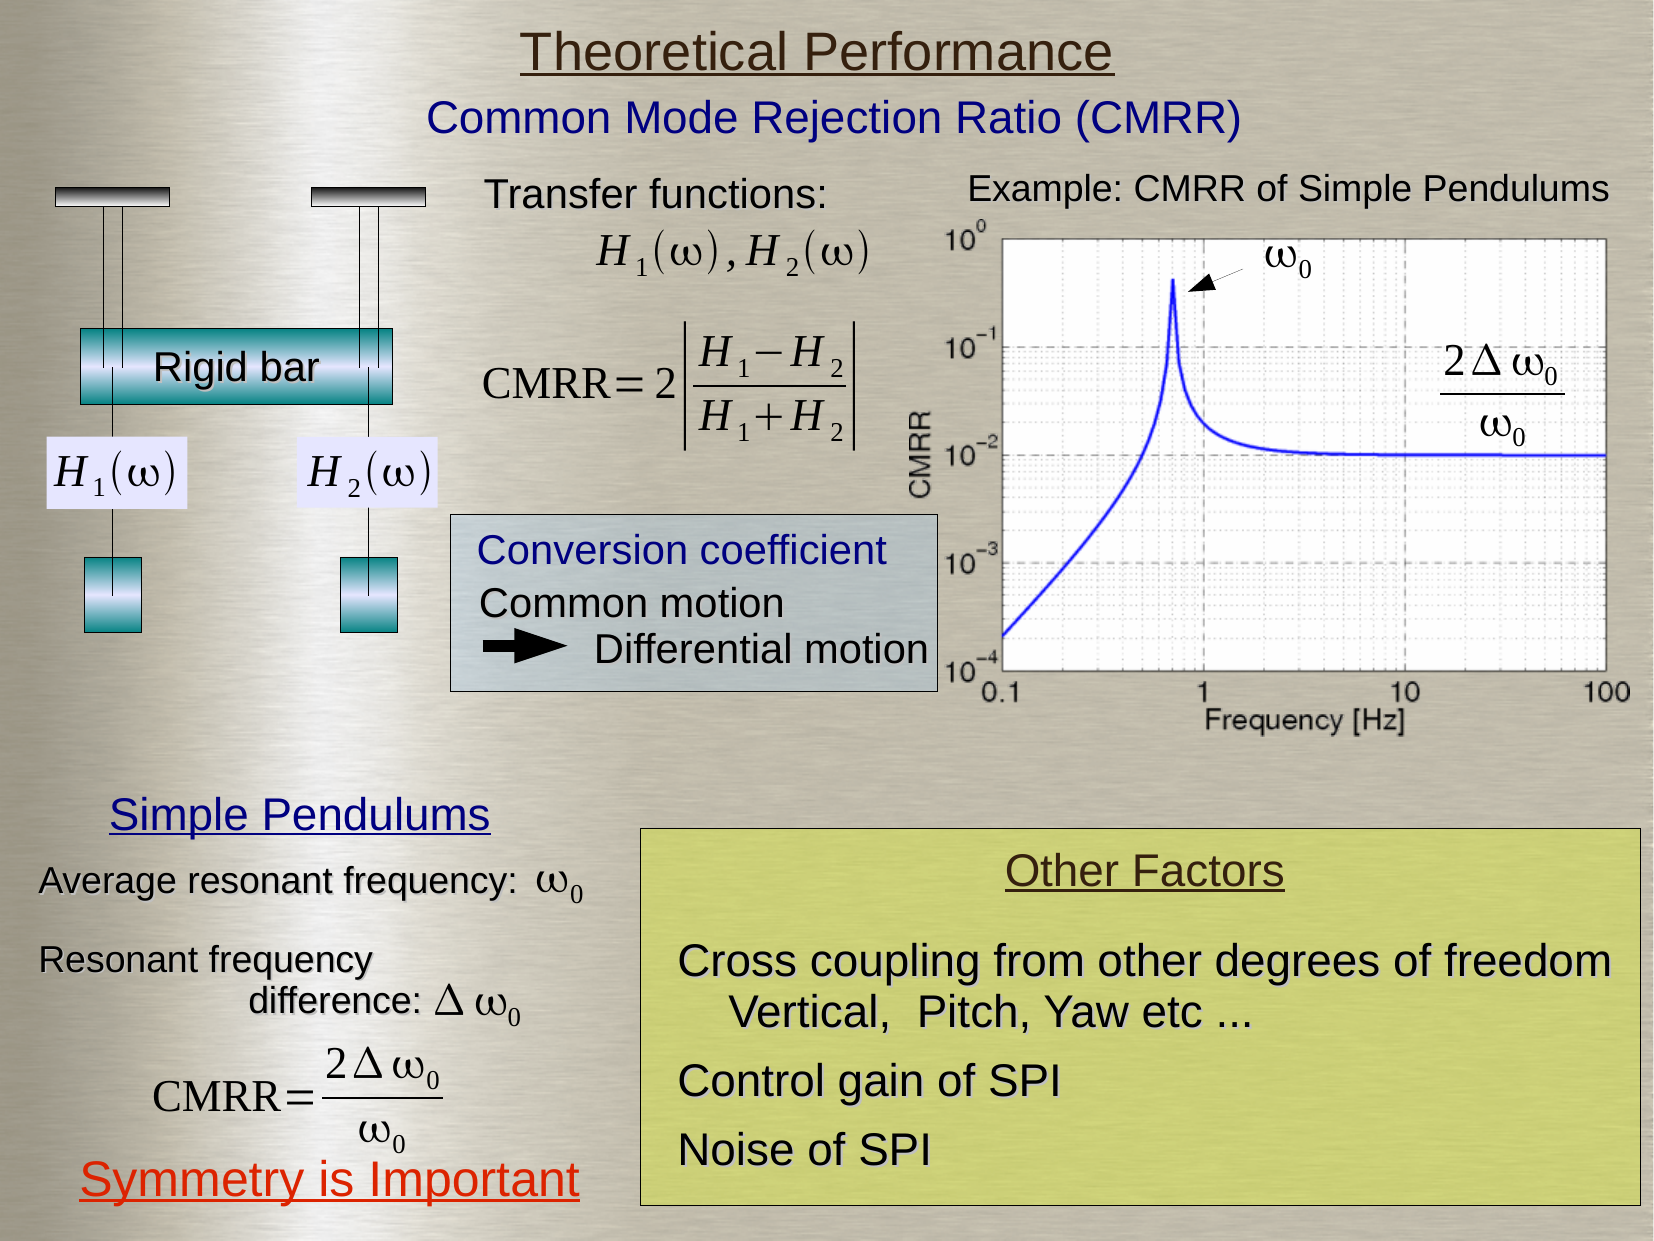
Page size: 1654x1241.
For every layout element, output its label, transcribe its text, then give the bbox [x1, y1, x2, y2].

chart [1432, 336, 1574, 453]
text_box Average resonant frequency: [23, 852, 535, 910]
chart [145, 1037, 451, 1160]
text_box Symmetry is Important [64, 1143, 584, 1214]
text_box Rigid bar [80, 328, 393, 405]
picture [0, 0, 1654, 1241]
text_box Common motion Differential motion [464, 572, 946, 680]
text_box [311, 187, 426, 207]
chart [535, 852, 590, 910]
text_box [55, 187, 170, 207]
text_box Theoretical Performance [505, 13, 1119, 85]
text_box Other Factors [990, 837, 1295, 904]
chart [44, 445, 184, 503]
chart [587, 224, 876, 283]
chart [475, 319, 869, 453]
text_box Simple Pendulums [94, 781, 499, 848]
text_box Resonant frequency difference: [23, 930, 438, 1030]
text_box Common Mode Rejection Ratio (CMRR) [411, 85, 1243, 152]
chart [427, 974, 528, 1033]
text_box [450, 514, 909, 692]
text_box [640, 828, 1641, 1206]
chart [298, 445, 438, 503]
text_box [84, 557, 142, 633]
chart [1257, 227, 1318, 285]
text_box Conversion coefficient [461, 519, 926, 581]
text_box [296, 436, 438, 508]
text_box Transfer functions: [468, 163, 844, 225]
text_box [340, 557, 398, 633]
text_box Example: CMRR of Simple Pendulums [952, 159, 1629, 217]
text_box Cross coupling from other degrees of freedom Vertical, Pitch, Yaw etc ... Control gain of SPI Noise of SPI [649, 927, 1641, 1183]
text_box [46, 436, 188, 509]
